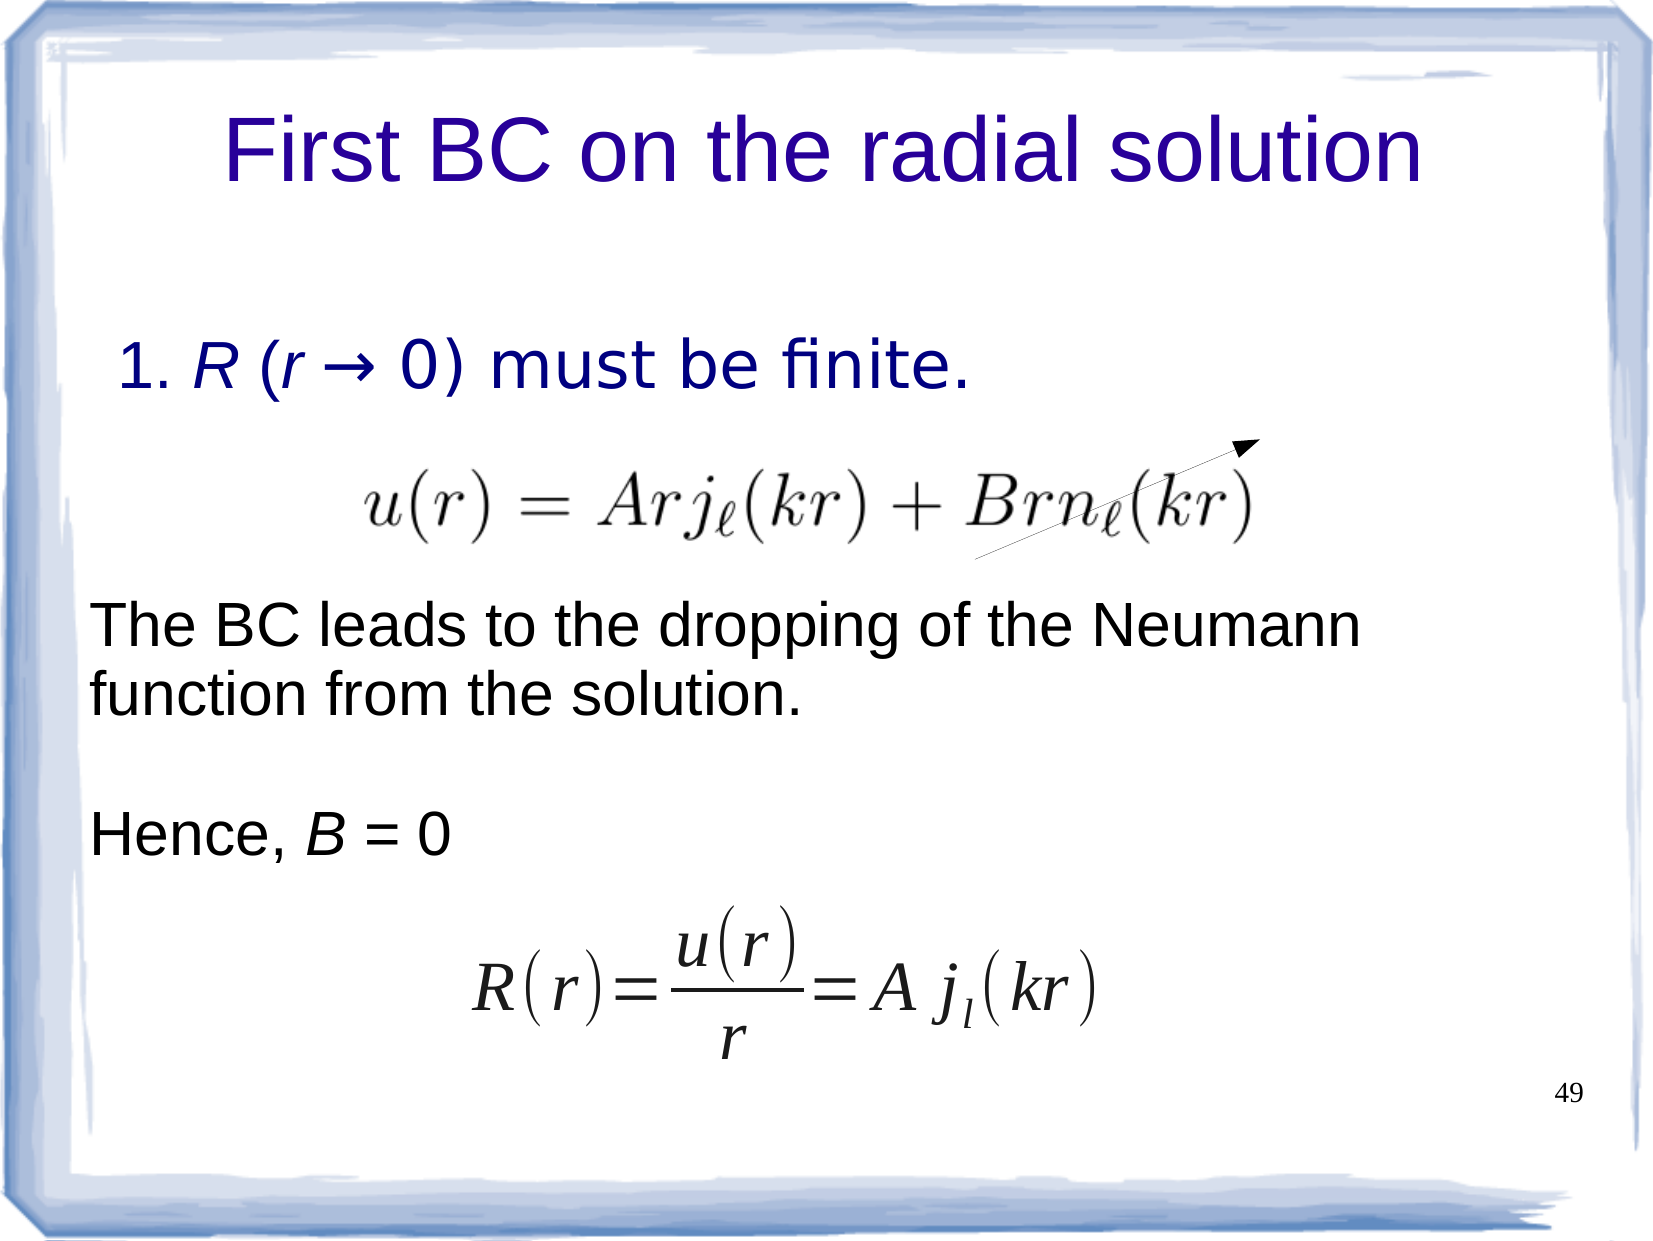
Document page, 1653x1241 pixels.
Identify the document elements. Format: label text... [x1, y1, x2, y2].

title First BC on the radial solution [82, 49, 1567, 253]
picture [0, 0, 1653, 1241]
chart [450, 900, 1117, 1075]
list 1. R (r → 0) must be finite. [117, 324, 1567, 582]
text_box The BC leads to the dropping of the Neumann function from the solution. Hence, B = 0 [75, 582, 1576, 877]
